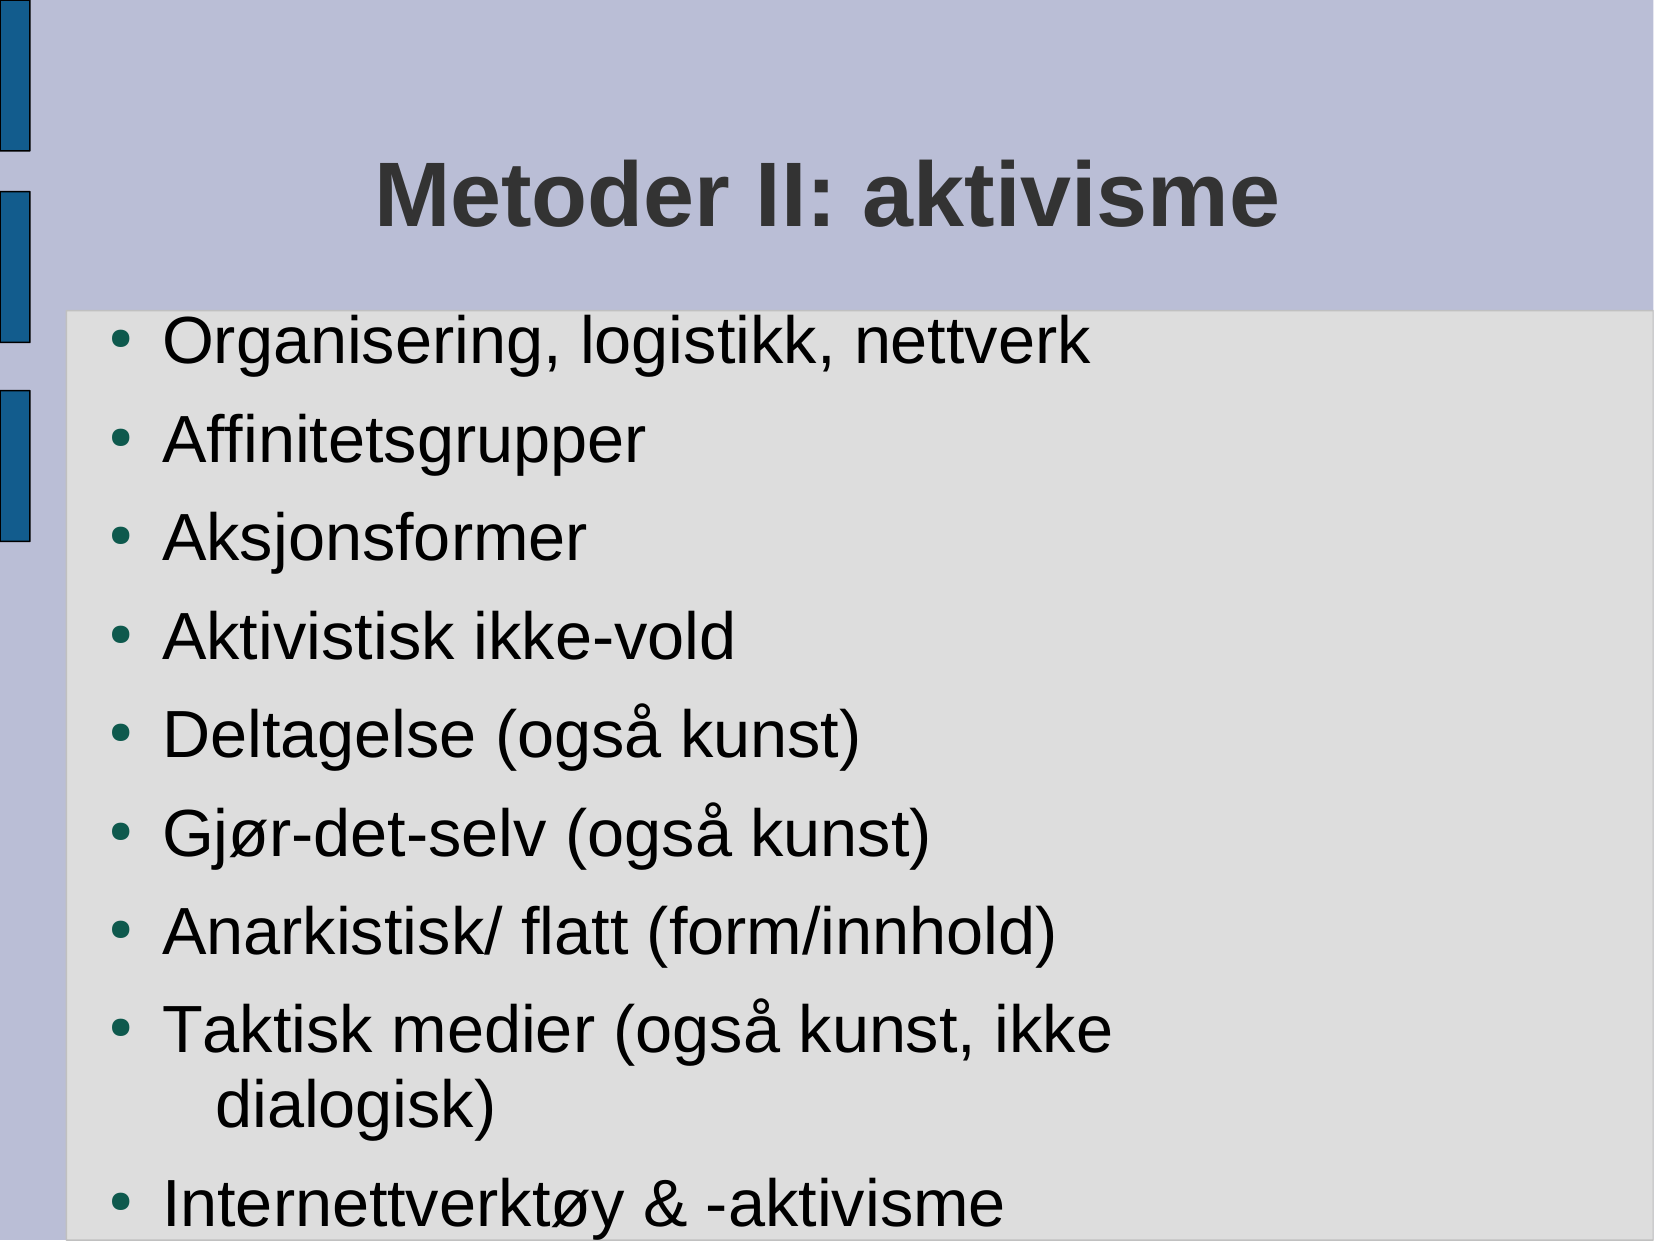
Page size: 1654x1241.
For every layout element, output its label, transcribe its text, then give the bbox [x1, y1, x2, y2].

list Organisering, logistikk, nettverk Affinitetsgrupper Aksjonsformer Aktivistisk ikke-vold Deltagelse (også kunst) Gjør-det-selv (også kunst) Anarkistisk/ flatt (form/innhold) Taktisk medier (også kunst, ikke dialogisk) Internettverktøy & -aktivisme [73, 303, 1120, 1241]
title Metoder II: aktivisme [121, 91, 1534, 299]
